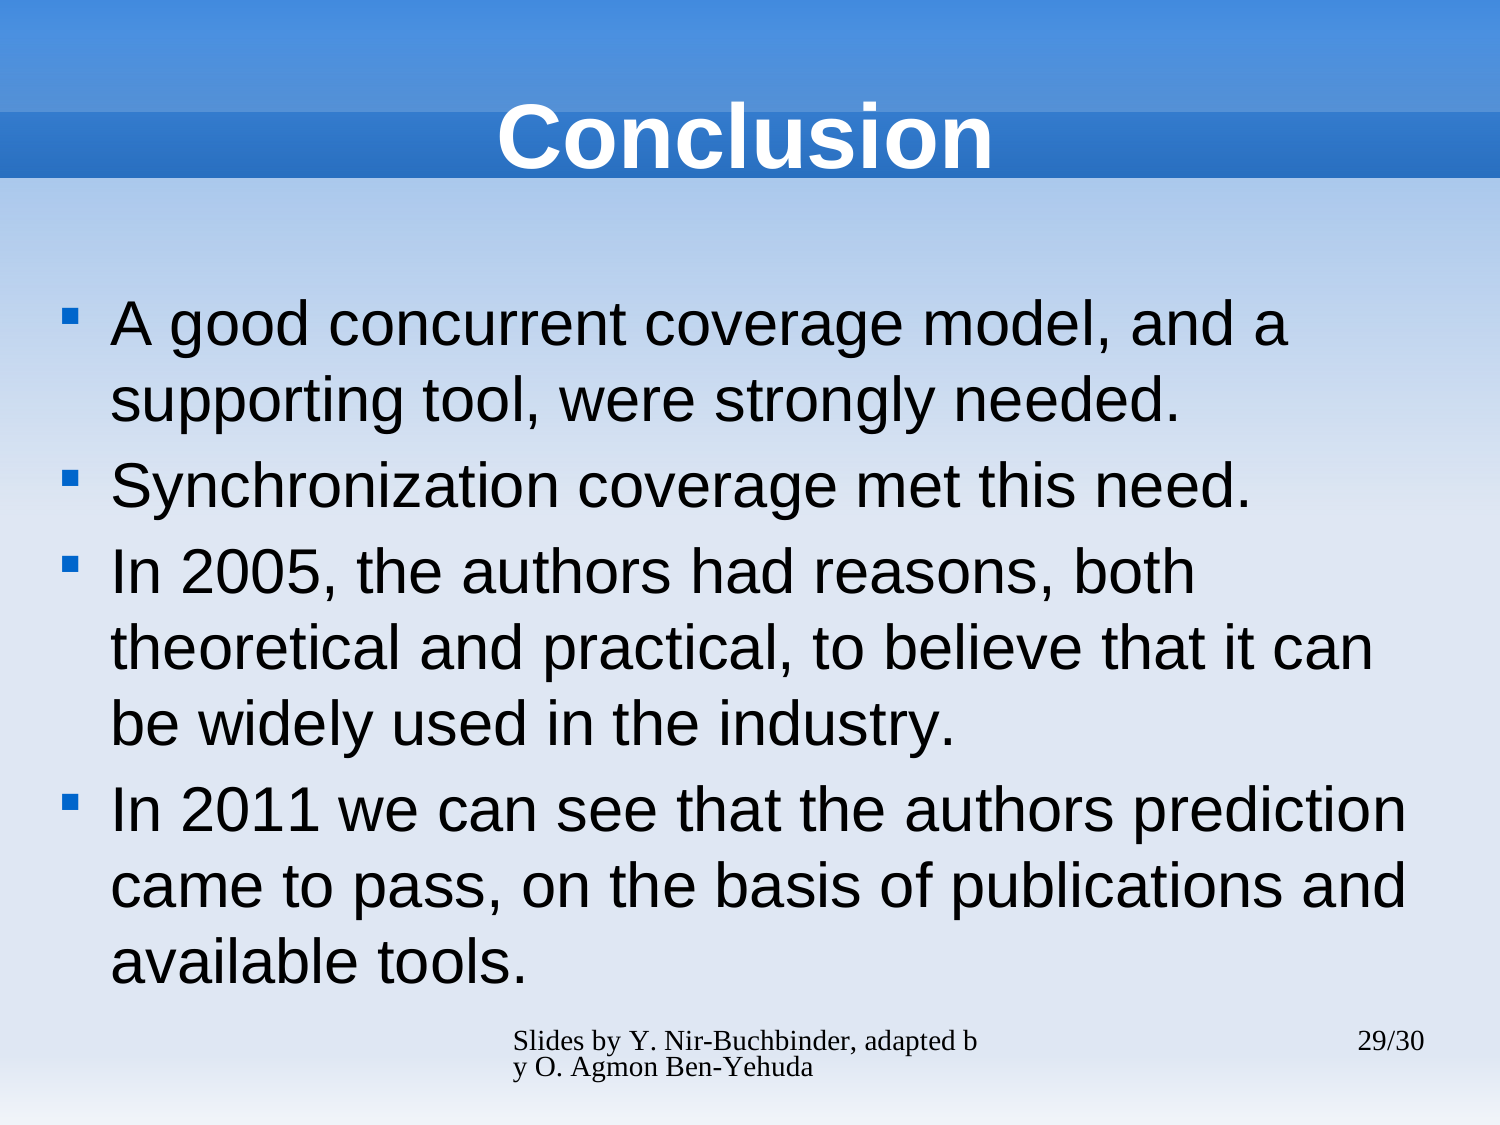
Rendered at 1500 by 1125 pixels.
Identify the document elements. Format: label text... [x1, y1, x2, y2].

picture [0, 0, 1500, 1125]
list A good concurrent coverage model, and a supporting tool, were strongly needed. Synchronization coverage met this need. In 2005, the authors had reasons, both theoretical and practical, to believe that it can be widely used in the industry. In 2011 we can see that the authors prediction came to pass, on the basis of publications and available tools. [28, 274, 1464, 1007]
title Conclusion [28, 67, 1464, 197]
